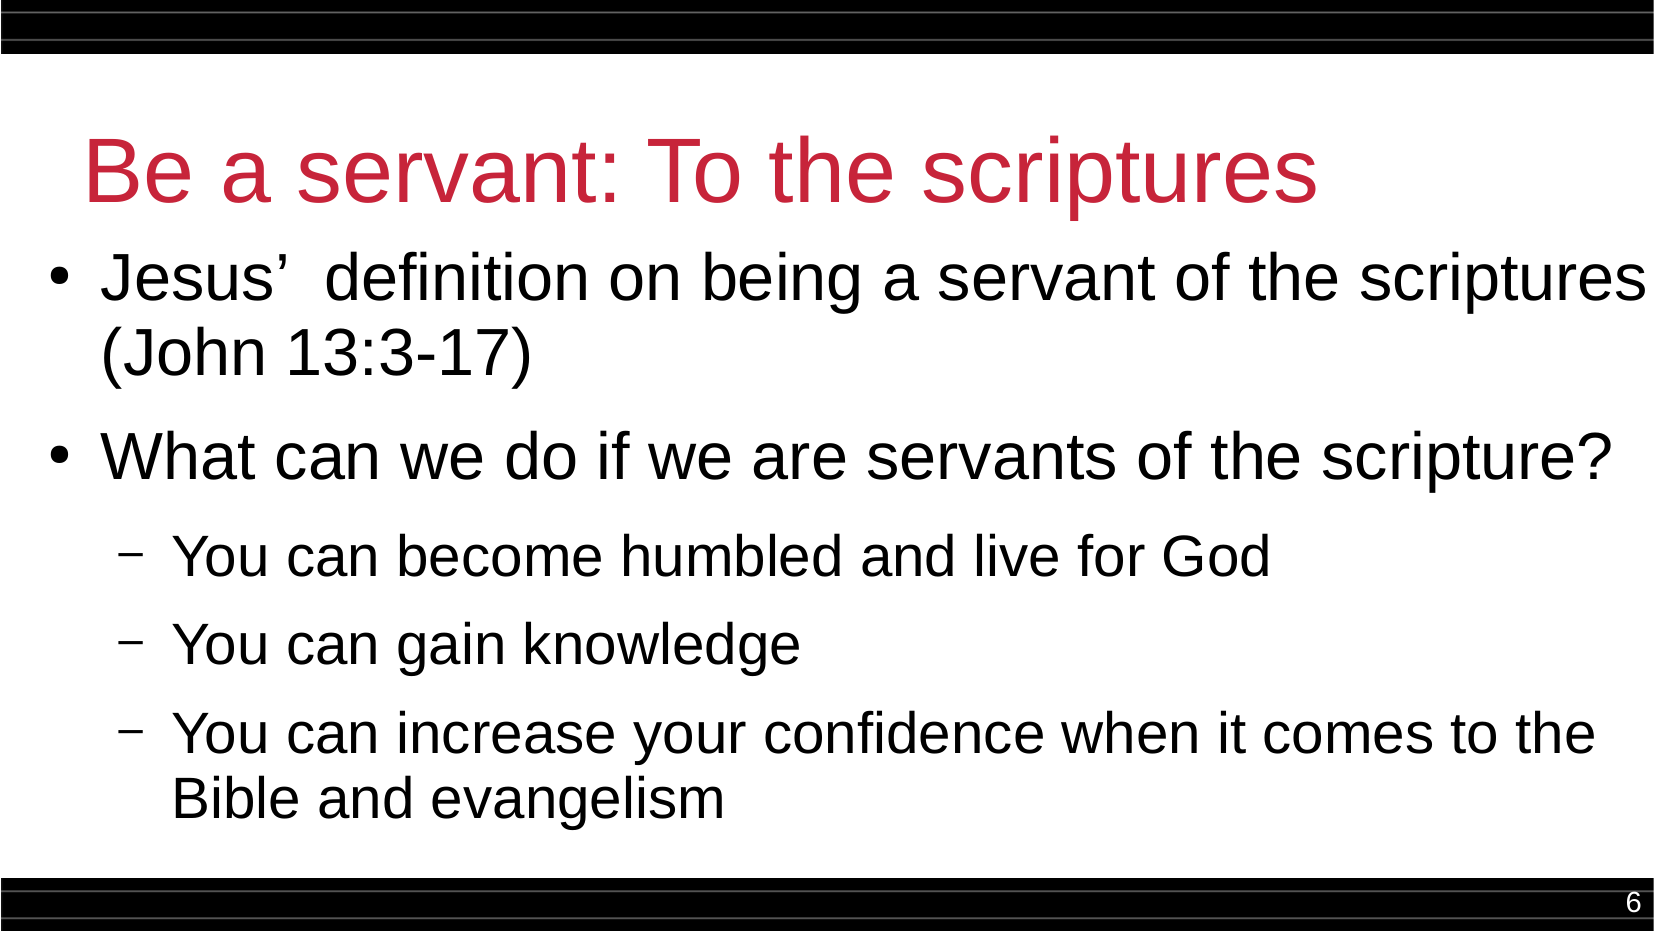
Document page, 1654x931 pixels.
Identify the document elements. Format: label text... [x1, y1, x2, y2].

picture [1, 0, 1654, 54]
picture [1, 878, 1654, 931]
title Be a servant: To the scriptures [82, 92, 1571, 240]
list Jesus’ definition on being a servant of the scriptures (John 13:3-17) What can we do if we are servants of the scripture? You can become humbled and live for God You can gain knowledge You can increase your confidence when it comes to the Bible and evangelism [30, 240, 1654, 856]
